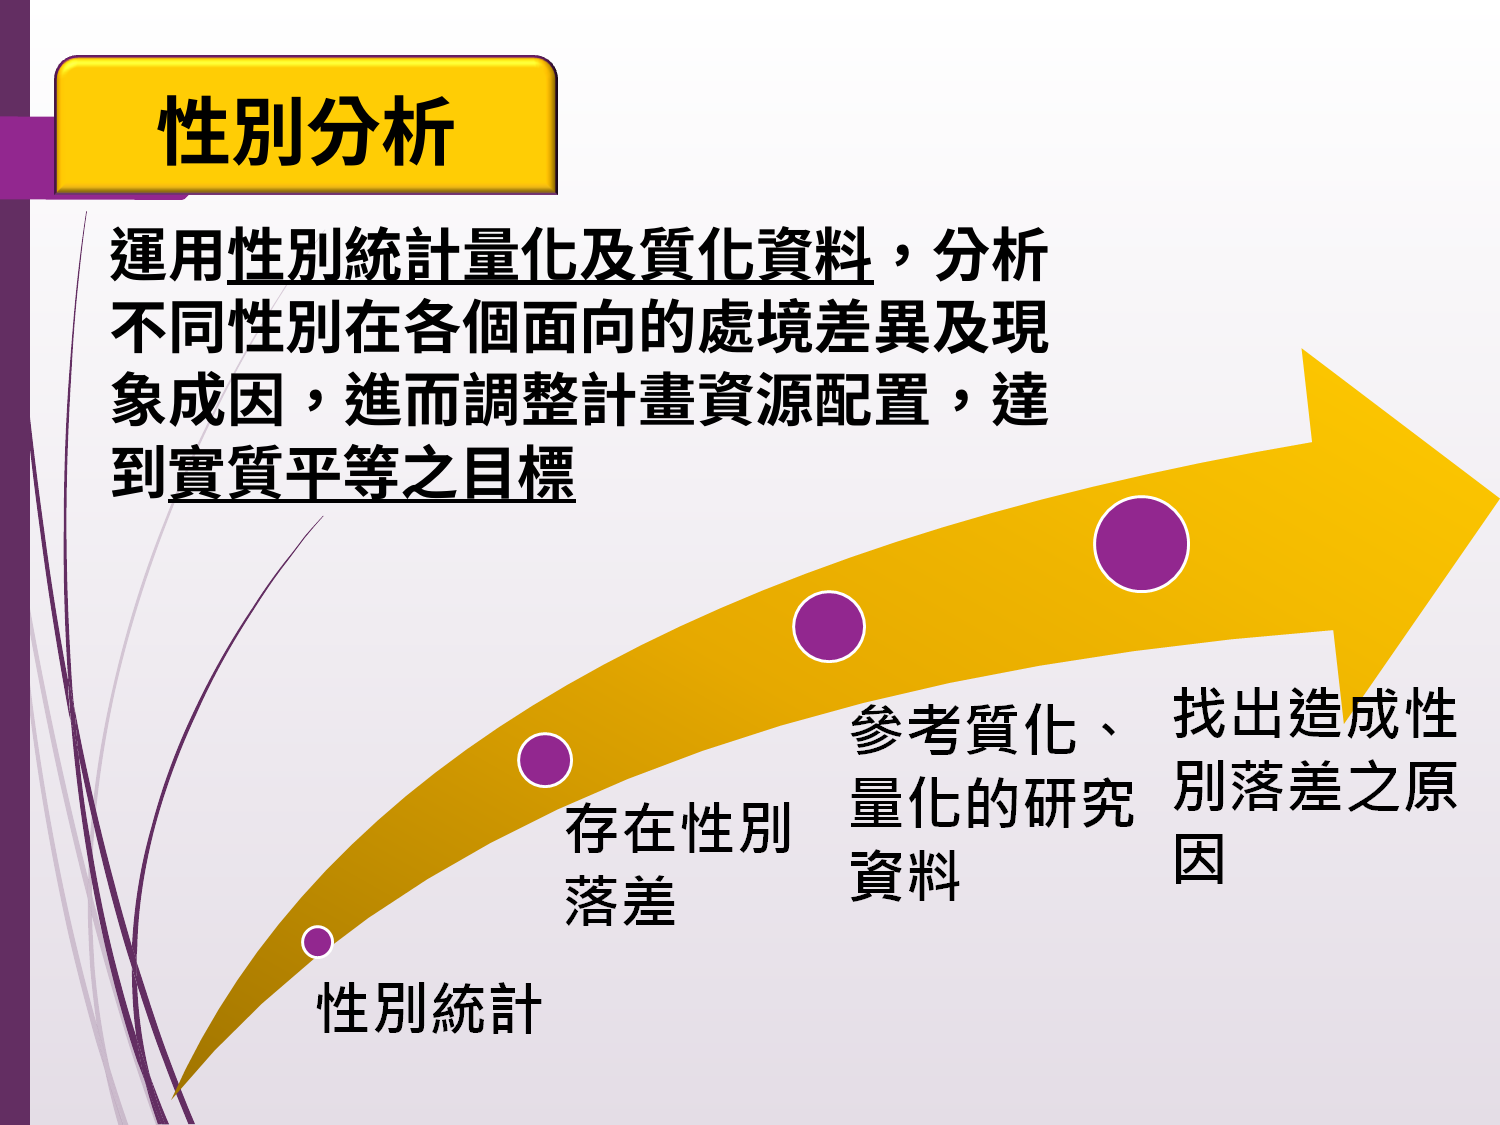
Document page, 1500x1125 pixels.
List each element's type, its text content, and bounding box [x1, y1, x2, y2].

picture [52, 53, 560, 197]
text_box 運用性別統計量化及質化資料，分析不同性別在各個面向的處境差異及現象成因，進而調整計畫資源配置，達到實質平等之目標 [66, 207, 1065, 515]
picture [170, 245, 1500, 1125]
text_box 性別分析 [62, 64, 550, 194]
